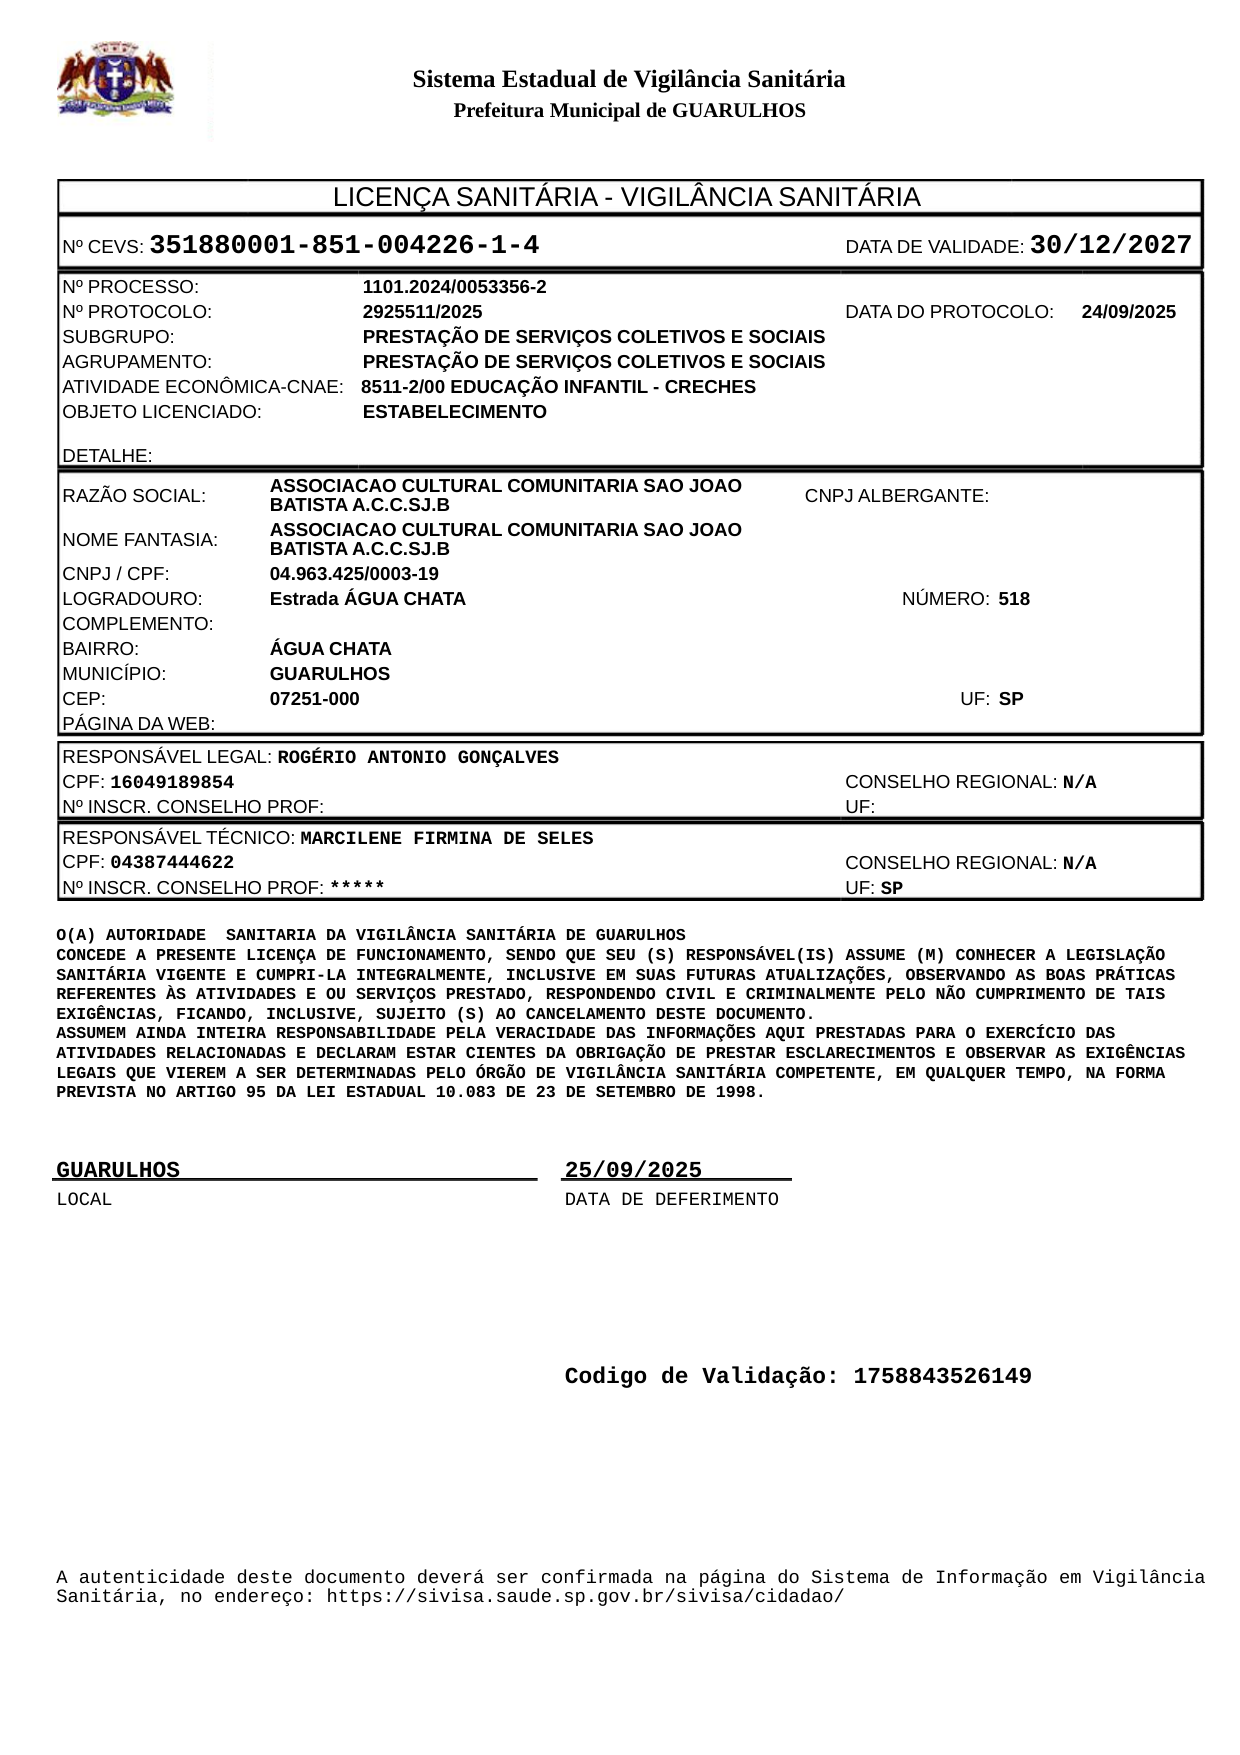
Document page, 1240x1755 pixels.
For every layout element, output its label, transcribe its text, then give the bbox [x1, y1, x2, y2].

text_box Nº INSCR. CONSELHO PROF: [62, 796, 350, 818]
text_box ÁGUA CHATA GUARULHOS 07251-000 [269, 638, 421, 710]
text_box ASSOCIACAO CULTURAL COMUNITARIA SAO JOAO BATISTA A.C.C.SJ.B [269, 475, 772, 516]
text_box UF: SP [845, 876, 929, 899]
text_box GUARULHOS [56, 1155, 205, 1182]
text_box DATA DO PROTOCOLO: 24/09/2025 [845, 301, 1206, 323]
text_box AGRUPAMENTO: [62, 351, 240, 373]
text_box CONSELHO REGIONAL: N/A [845, 851, 1122, 874]
text_box CNPJ ALBERGANTE: [805, 485, 1016, 507]
text_box Codigo de Validação: 1758843526149 [564, 1361, 1058, 1388]
text_box RESPONSÁVEL LEGAL: ROGÉRIO ANTONIO GONÇALVES CPF: 16049189854 [62, 746, 585, 793]
text_box DATA DE DEFERIMENTO [564, 1188, 804, 1210]
text_box OBJETO LICENCIADO: [62, 401, 288, 423]
text_box UF: SP [960, 688, 1049, 710]
text_box ATIVIDADE ECONÔMICA-CNAE: 8511-2/00 EDUCAÇÃO INFANTIL - CRECHES [62, 376, 785, 398]
text_box Nº CEVS: 351880001-851-004226-1-4 [62, 228, 565, 260]
text_box Sistema Estadual de Vigilância Sanitária [412, 65, 873, 93]
text_box [57, 741, 1205, 901]
text_box [57, 41, 214, 142]
text_box 25/09/2025 [564, 1155, 728, 1182]
text_box LICENÇA SANITÁRIA - VIGILÂNCIA SANITÁRIA [332, 181, 953, 212]
text_box UF: [845, 796, 901, 818]
text_box NÚMERO: 518 [902, 588, 1056, 610]
text_box RAZÃO SOCIAL: [62, 485, 232, 507]
text_box Nº INSCR. CONSELHO PROF: ***** [62, 876, 411, 899]
text_box [57, 179, 1205, 737]
text_box NOME FANTASIA: [62, 528, 246, 550]
text_box CONCEDE A PRESENTE LICENÇA DE FUNCIONAMENTO, SENDO QUE SEU (S) RESPONSÁVEL(IS) ASSUME (M) CONHECER A LEGISLAÇÃO SANITÁRIA VIGENTE E CUMPRI-LA INTEGRALMENTE, INCLUSIVE EM SUAS FUTURAS ATUALIZAÇÕES, OBSERVANDO AS BOAS PRÁTICAS REFERENTES ÀS ATIVIDADES E OU SERVIÇOS PRESTADO, RESPONDENDO CIVIL E CRIMINALMENTE PELO NÃO CUMPRIMENTO DE TAIS EXIGÊNCIAS, FICANDO, INCLUSIVE, SUJEITO (S) AO CANCELAMENTO DESTE DOCUMENTO. ASSUMEM AINDA INTEIRA RESPONSABILIDADE PELA VERACIDADE DAS INFORMAÇÕES AQUI PRESTADAS PARA O EXERCÍCIO DAS ATIVIDADES RELACIONADAS E DECLARAM ESTAR CIENTES DA OBRIGAÇÃO DE PRESTAR ESCLARECIMENTOS E OBSERVAR AS EXIGÊNCIAS LEGAIS QUE VIEREM A SER DETERMINADAS PELO ÓRGÃO DE VIGILÂNCIA SANITÁRIA COMPETENTE, EM QUALQUER TEMPO, NA FORMA PREVISTA NO ARTIGO 95 DA LEI ESTADUAL 10.083 DE 23 DE SETEMBRO DE 1998. [56, 944, 1212, 1101]
text_box PÁGINA DA WEB: [62, 713, 243, 735]
text_box Nº PROCESSO: Nº PROTOCOLO: SUBGRUPO: [62, 276, 238, 348]
text_box RESPONSÁVEL TÉCNICO: MARCILENE FIRMINA DE SELES CPF: 04387444622 [62, 826, 620, 873]
text_box DATA DE VALIDADE: 30/12/2027 [845, 228, 1223, 260]
text_box ASSOCIACAO CULTURAL COMUNITARIA SAO JOAO BATISTA A.C.C.SJ.B [269, 519, 772, 560]
text_box DETALHE: [62, 445, 180, 467]
text_box 04.963.425/0003-19 Estrada ÁGUA CHATA [269, 563, 495, 610]
text_box CNPJ / CPF: LOGRADOURO: COMPLEMENTO: BAIRRO: MUNICÍPIO: CEP: [62, 563, 240, 710]
text_box 1101.2024/0053356-2 2925511/2025 PRESTAÇÃO DE SERVIÇOS COLETIVOS E SOCIAIS PRESTAÇÃO DE SERVIÇOS COLETIVOS E SOCIAIS [362, 276, 853, 373]
text_box Prefeitura Municipal de GUARULHOS [453, 98, 833, 122]
text_box ESTABELECIMENTO [363, 401, 575, 423]
text_box O(A) AUTORIDADE SANITARIA DA VIGILÂNCIA SANITÁRIA DE GUARULHOS [56, 924, 712, 944]
text_box A autenticidade deste documento deverá ser confirmada na página do Sistema de Informação em Vigilância Sanitária, no endereço: https://sivisa.saude.sp.gov.br/sivisa/cidadao/ [56, 1566, 1229, 1607]
text_box LOCAL [56, 1188, 138, 1210]
text_box CONSELHO REGIONAL: N/A [845, 771, 1122, 793]
